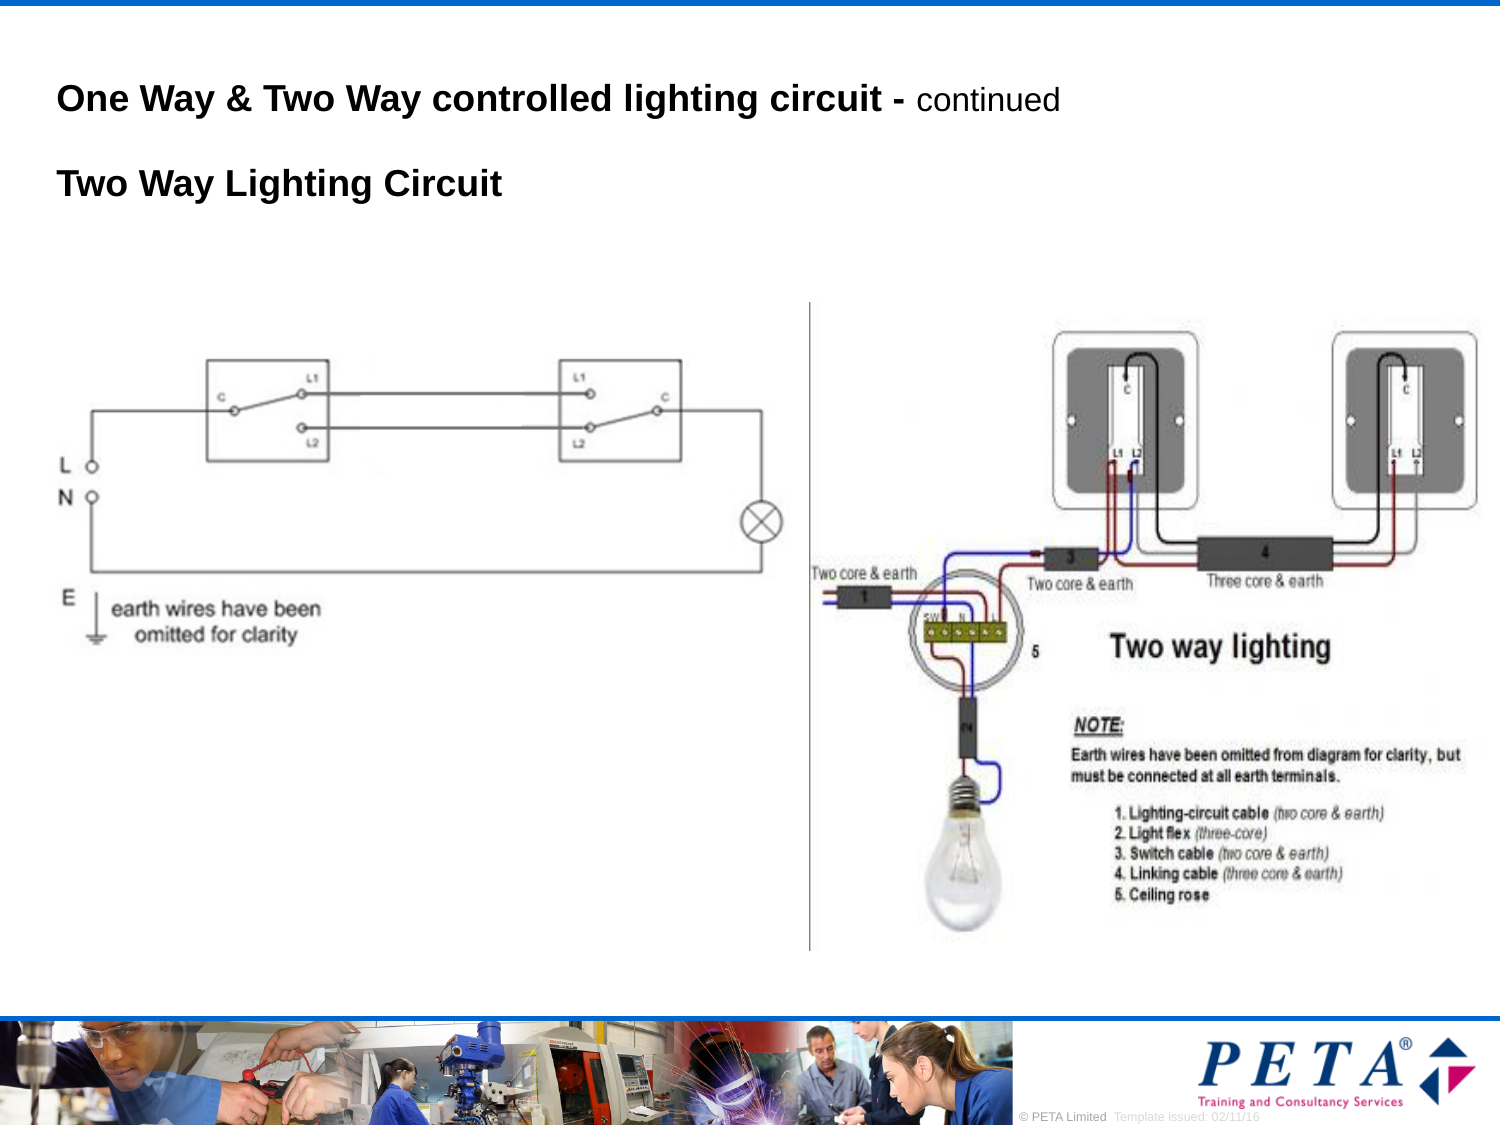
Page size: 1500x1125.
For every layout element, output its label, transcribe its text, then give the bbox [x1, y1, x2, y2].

picture [43, 314, 805, 677]
text_box One Way & Two Way controlled lighting circuit - continued Two Way Lighting Circuit [41, 66, 1459, 259]
picture [809, 302, 1495, 951]
